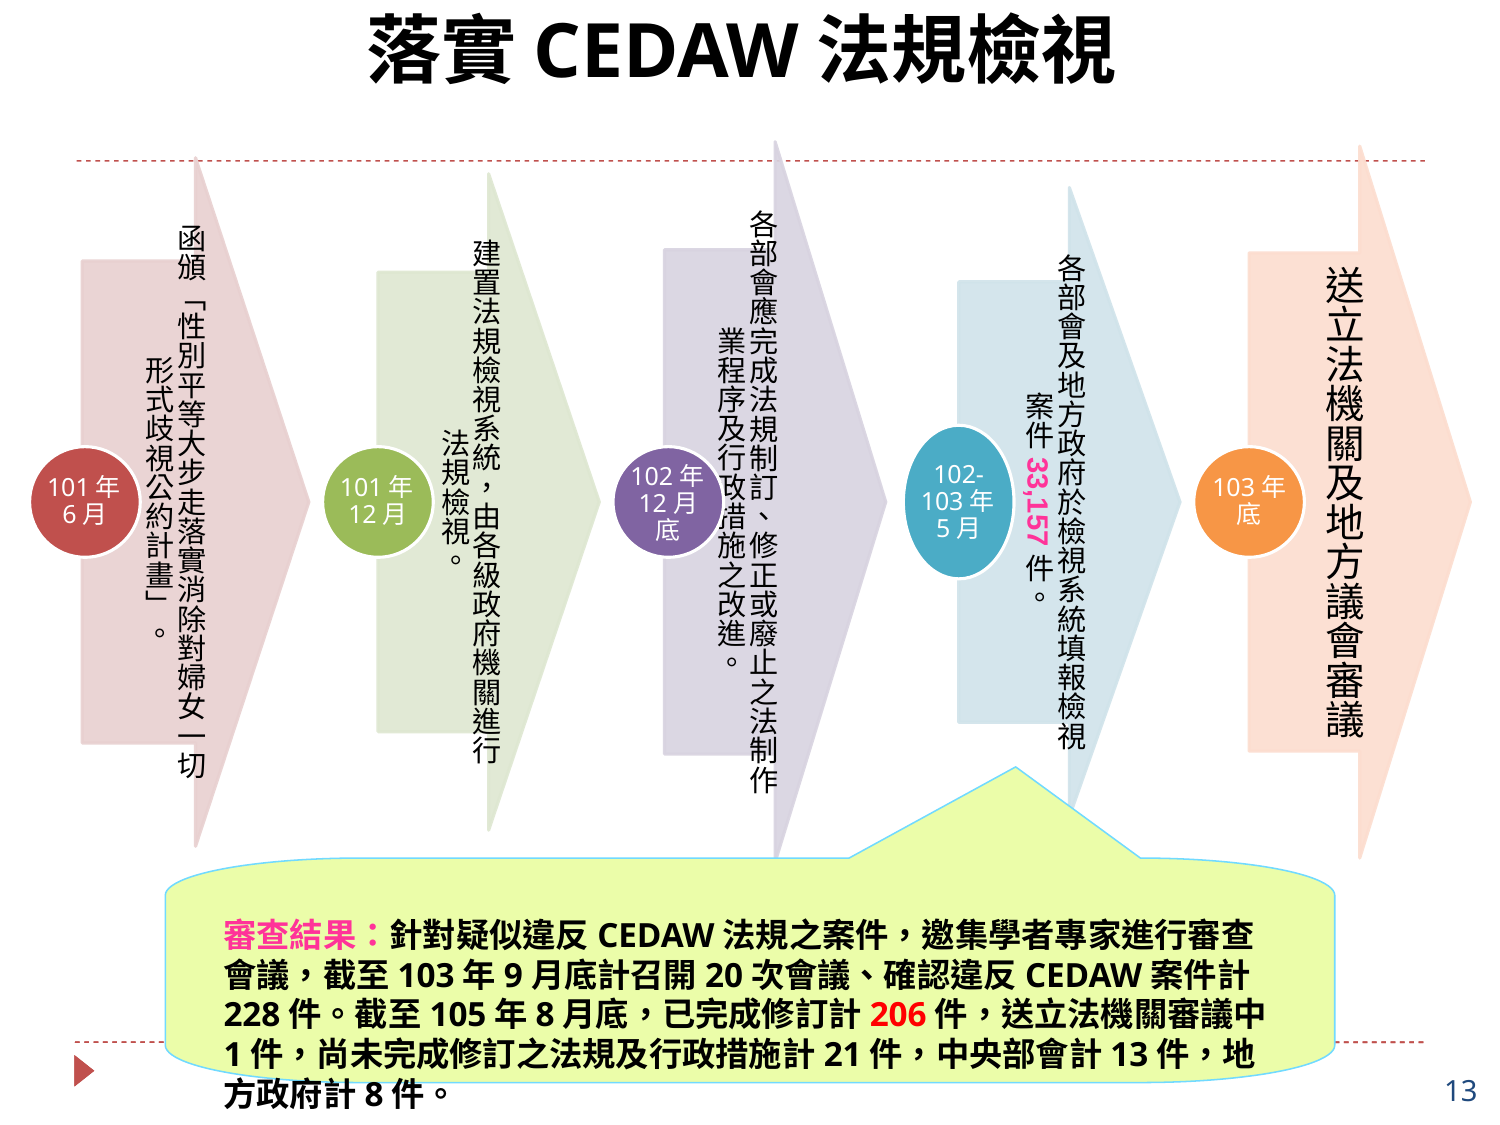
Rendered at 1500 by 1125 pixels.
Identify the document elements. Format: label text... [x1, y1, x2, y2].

text_box 13 [1429, 1065, 1500, 1125]
text_box 審查結果：針對疑似違反CEDAW法規之案件，邀集學者專家進行審查會議，截至103年9月底計召開20次會議、確認違反CEDAW案件計228件。截至105年8月底，已完成修訂計206件，送立法機關審議中1件，尚未完成修訂之法規及行政措施計21件，中央部會計13件，地方政府計8件。 [165, 766, 1335, 1083]
text_box 落實CEDAW法規檢視 [0, 0, 1500, 101]
text_box 102年12月底 [612, 446, 724, 558]
text_box 送立法機關及地方議會審議 [1249, 146, 1471, 859]
text_box 102-103年5月 [903, 425, 1015, 579]
text_box 各部會應完成法規制訂、修正或廢止之法制作業程序及行政措施之改進。 [664, 141, 886, 858]
text_box 建置法規檢視系統，由各級政府機關進行法規檢視。 [378, 173, 600, 831]
text_box 函頒「性別平等大步走落實消除對婦女一切形式歧視公約計畫」。 [82, 157, 309, 847]
text_box 各部會及地方政府於檢視系統填報檢視案件33,157件。 [958, 187, 1181, 808]
text_box 101年12月 [322, 446, 434, 558]
text_box 103年底 [1193, 446, 1305, 558]
text_box 101年6月 [29, 446, 141, 558]
